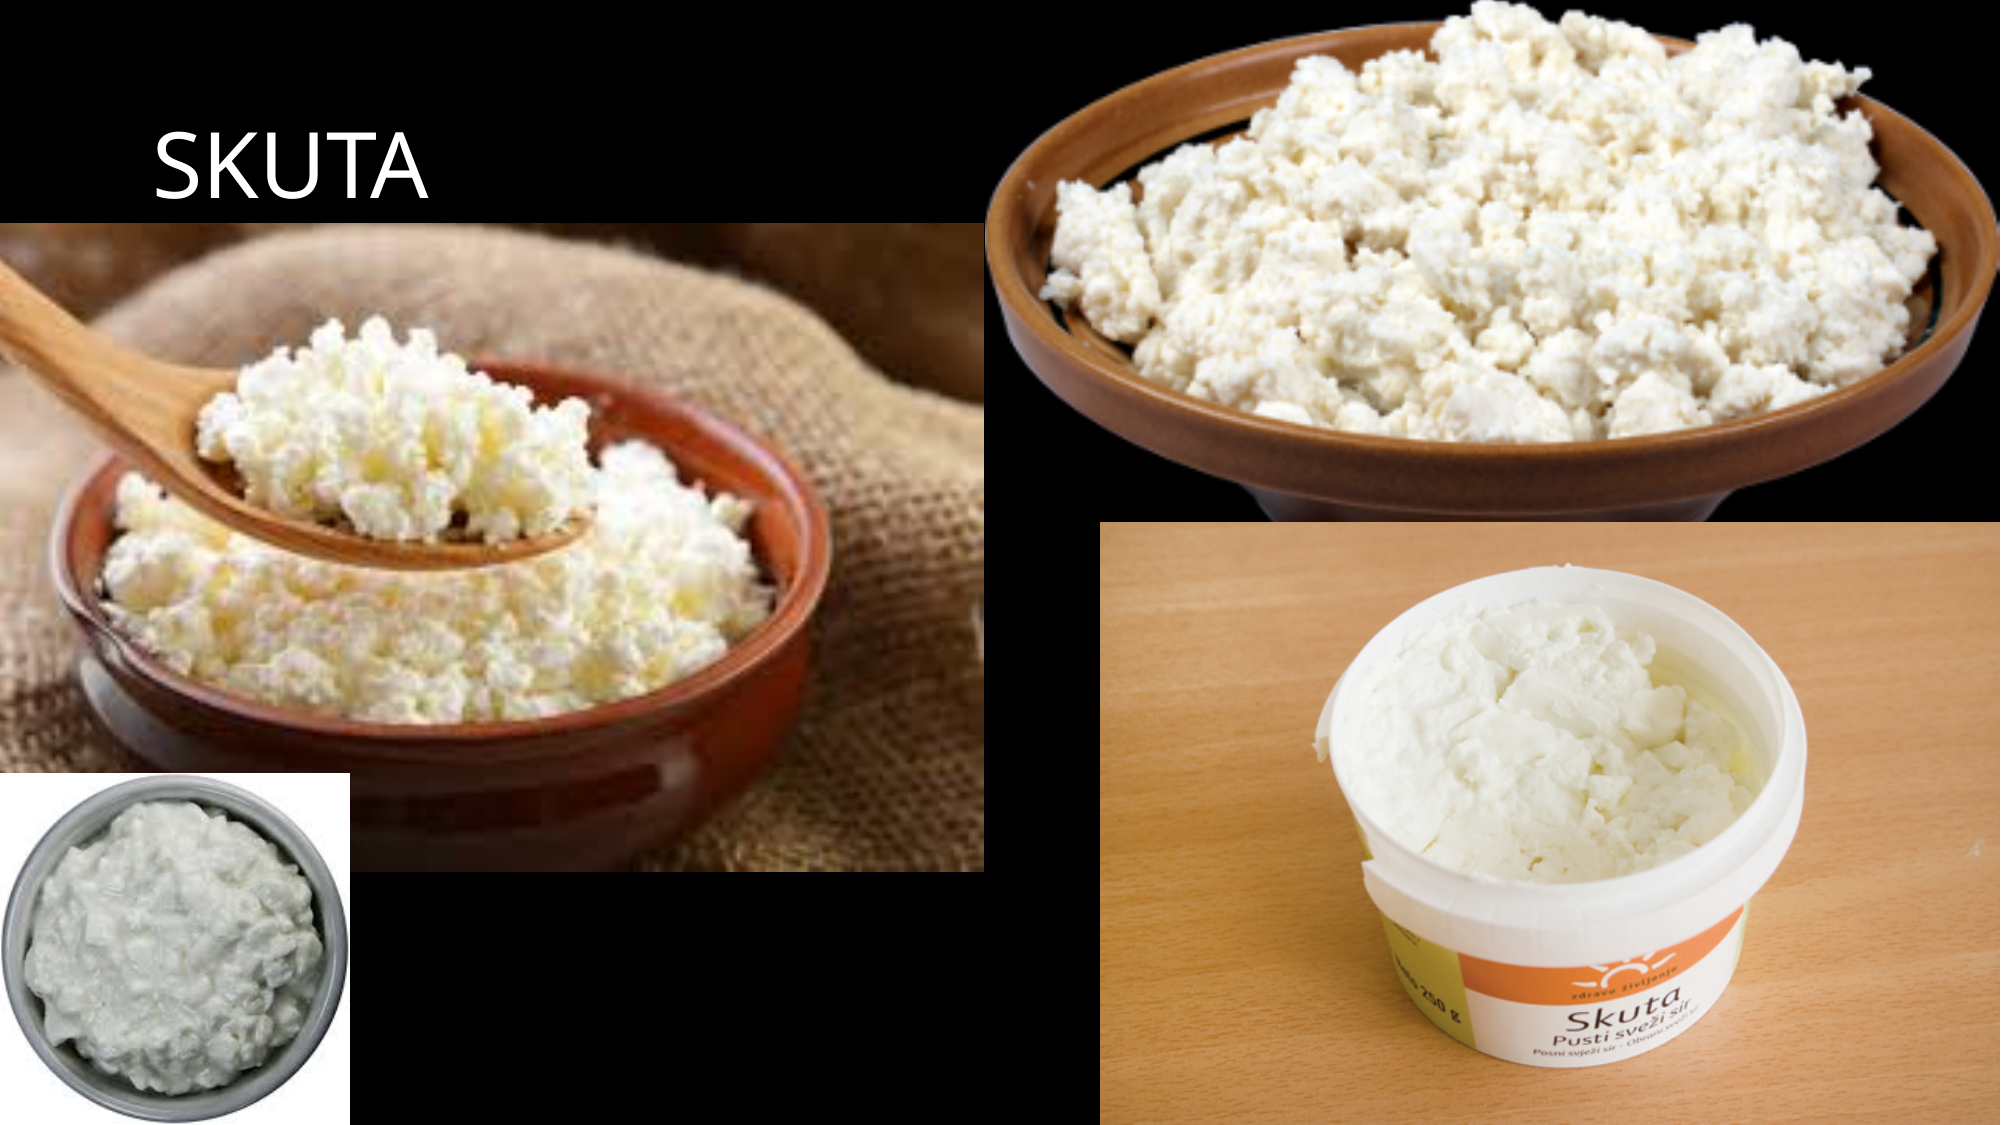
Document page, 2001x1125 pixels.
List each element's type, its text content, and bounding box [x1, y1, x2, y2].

picture [0, 223, 984, 1125]
picture [985, 0, 2000, 1125]
title SKUTA [137, 59, 985, 278]
